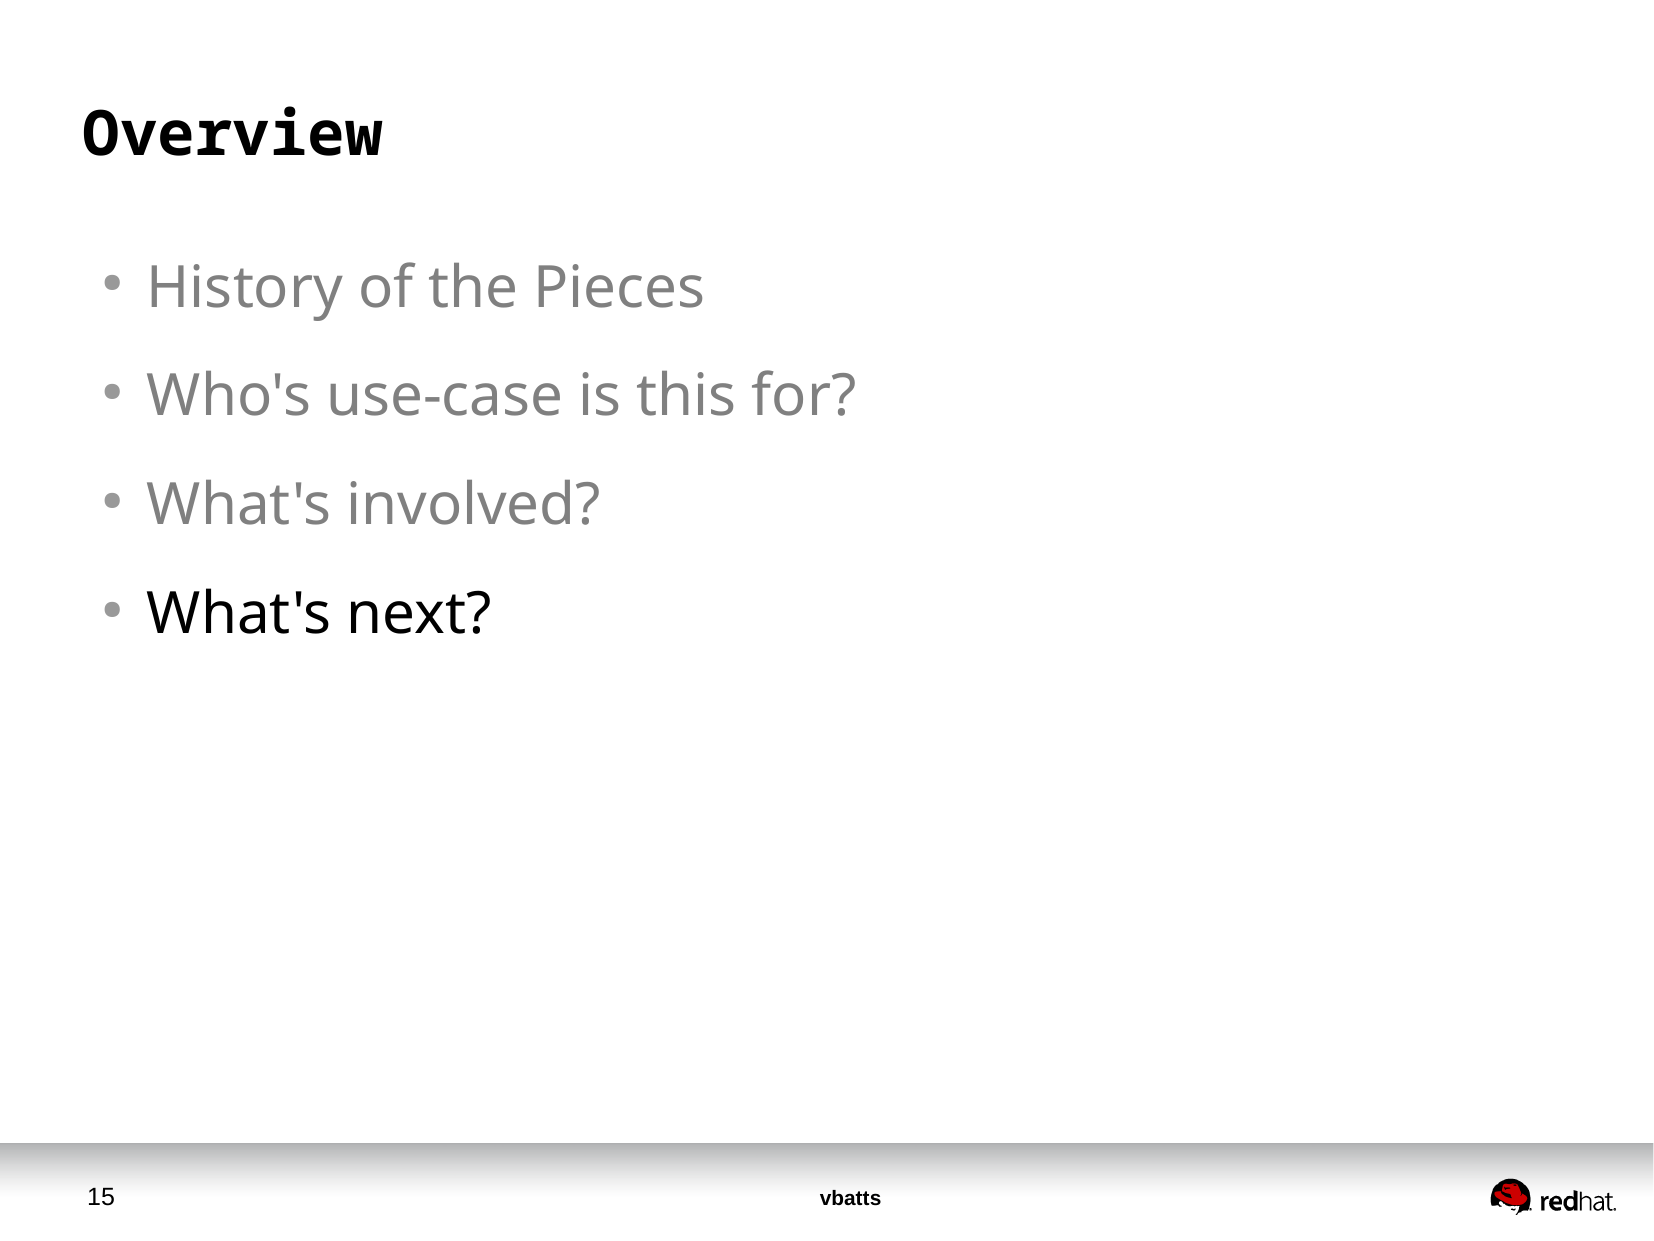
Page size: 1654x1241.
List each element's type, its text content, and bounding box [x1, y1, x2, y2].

picture [0, 1143, 1654, 1241]
list History of the Pieces Who's use-case is this for? What's involved? What's next? [86, 244, 1576, 950]
title Overview [82, 37, 1571, 226]
